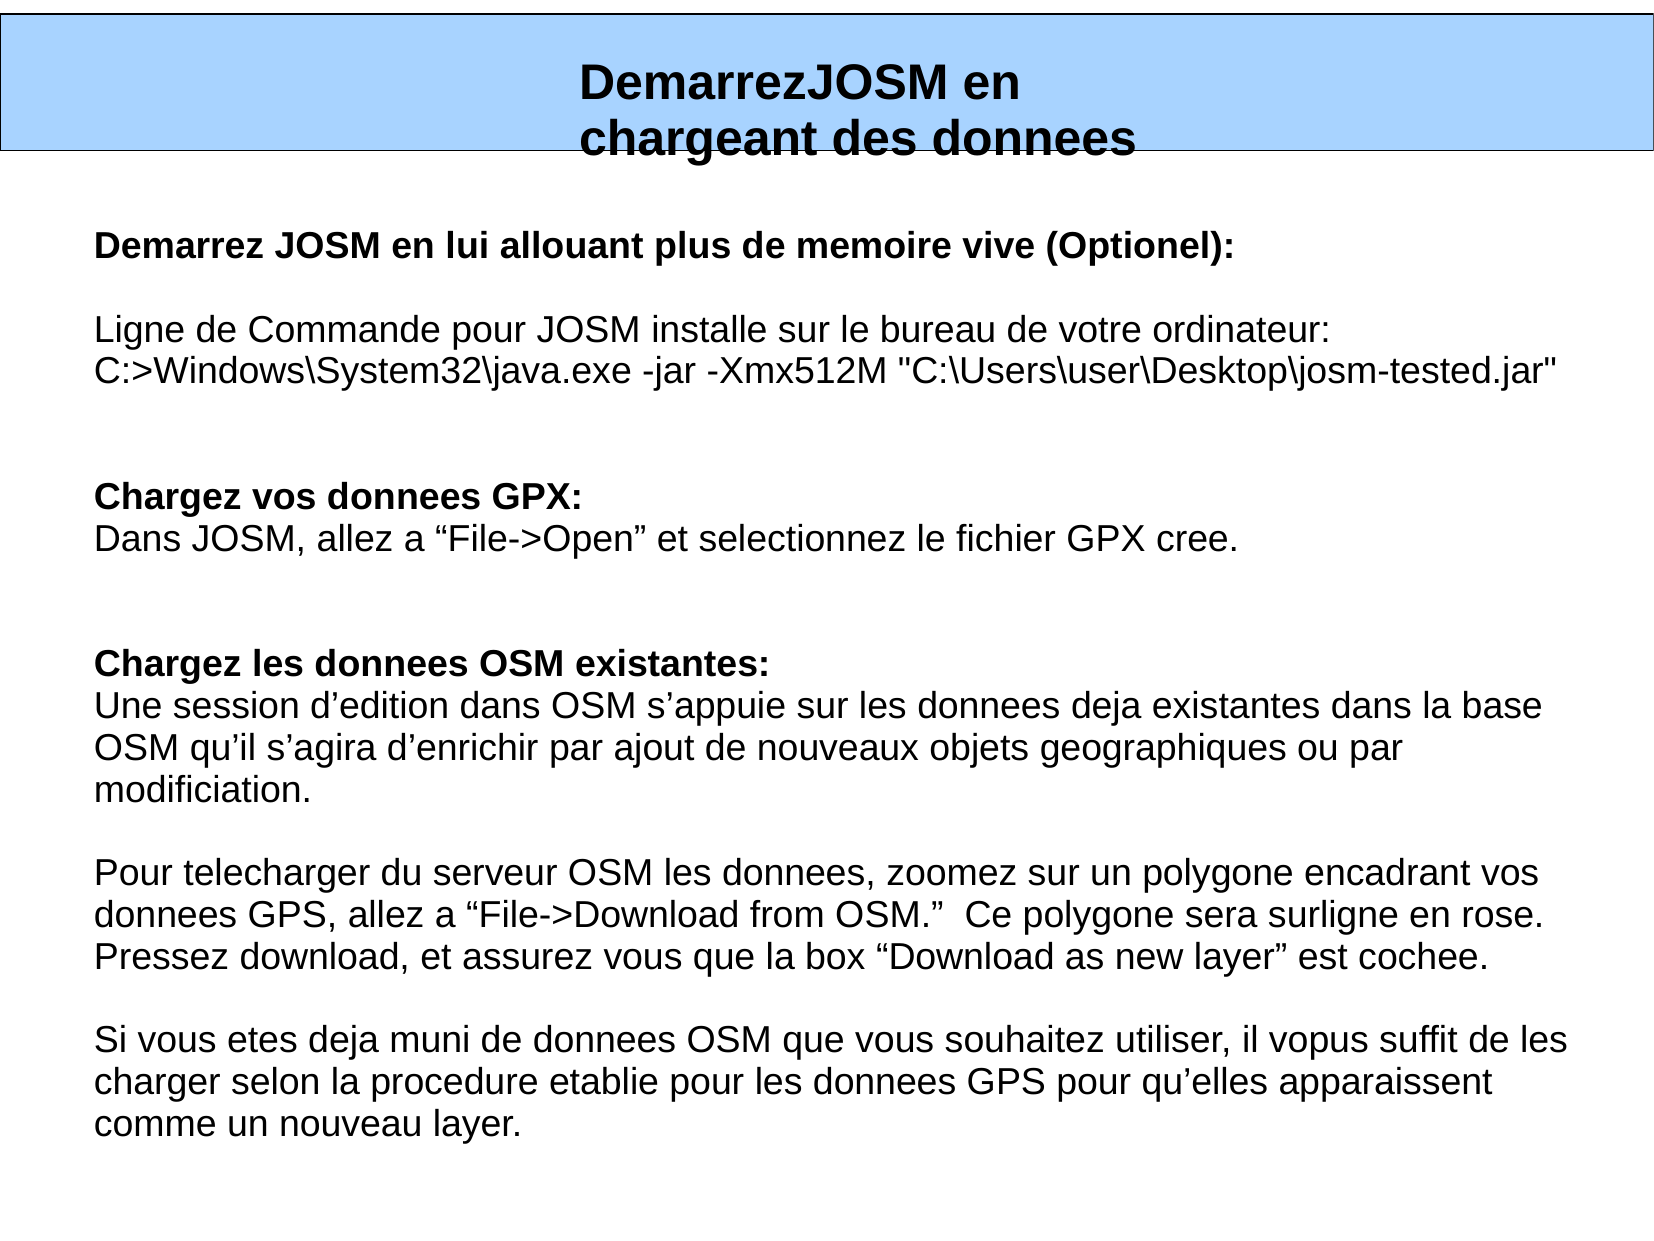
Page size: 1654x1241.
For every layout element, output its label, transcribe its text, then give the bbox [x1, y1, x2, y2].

text_box [1002, 133, 1013, 150]
text_box [780, 133, 791, 150]
text_box [840, 133, 851, 150]
text_box [871, 132, 881, 139]
text_box [0, 14, 1654, 150]
text_box [724, 132, 734, 139]
text_box DemarrezJOSM en chargeant des donnees [564, 45, 1159, 104]
text_box [971, 133, 983, 150]
text_box [693, 133, 704, 150]
text_box [940, 133, 951, 150]
text_box [1033, 133, 1044, 150]
text_box [1090, 132, 1100, 139]
text_box [751, 143, 760, 150]
text_box [1062, 132, 1072, 139]
text_box [646, 143, 655, 150]
text_box [616, 133, 627, 150]
text_box Demarrez JOSM en lui allouant plus de memoire vive (Optionel): Ligne de Commande pour JOSM installe sur le bureau de votre ordinateur: C:>Windows\System32\java.exe -jar -Xmx512M "C:\Users\user\Desktop\josm-tested.jar" Chargez vos donnees GPX: Dans JOSM, allez a “File->Open” et selectionnez le fichier GPX cree. Chargez les donnees OSM existantes: Une session d’edition dans OSM s’appuie sur les donnees deja existantes dans la base OSM qu’il s’agira d’enrichir par ajout de nouveaux objets geographiques ou par modificiation. Pour telecharger du serveur OSM les donnees, zoomez sur un polygone encadrant vos donnees GPS, allez a “File->Download from OSM.” Ce polygone sera surligne en rose. Pressez download, et assurez vous que la box “Download as new layer” est cochee. Si vous etes deja muni de donnees OSM que vous souhaitez utiliser, il vopus suffit de les charger selon la procedure etablie pour les donnees GPS pour qu’elles apparaissent comme un nouveau layer. [79, 215, 1586, 1241]
